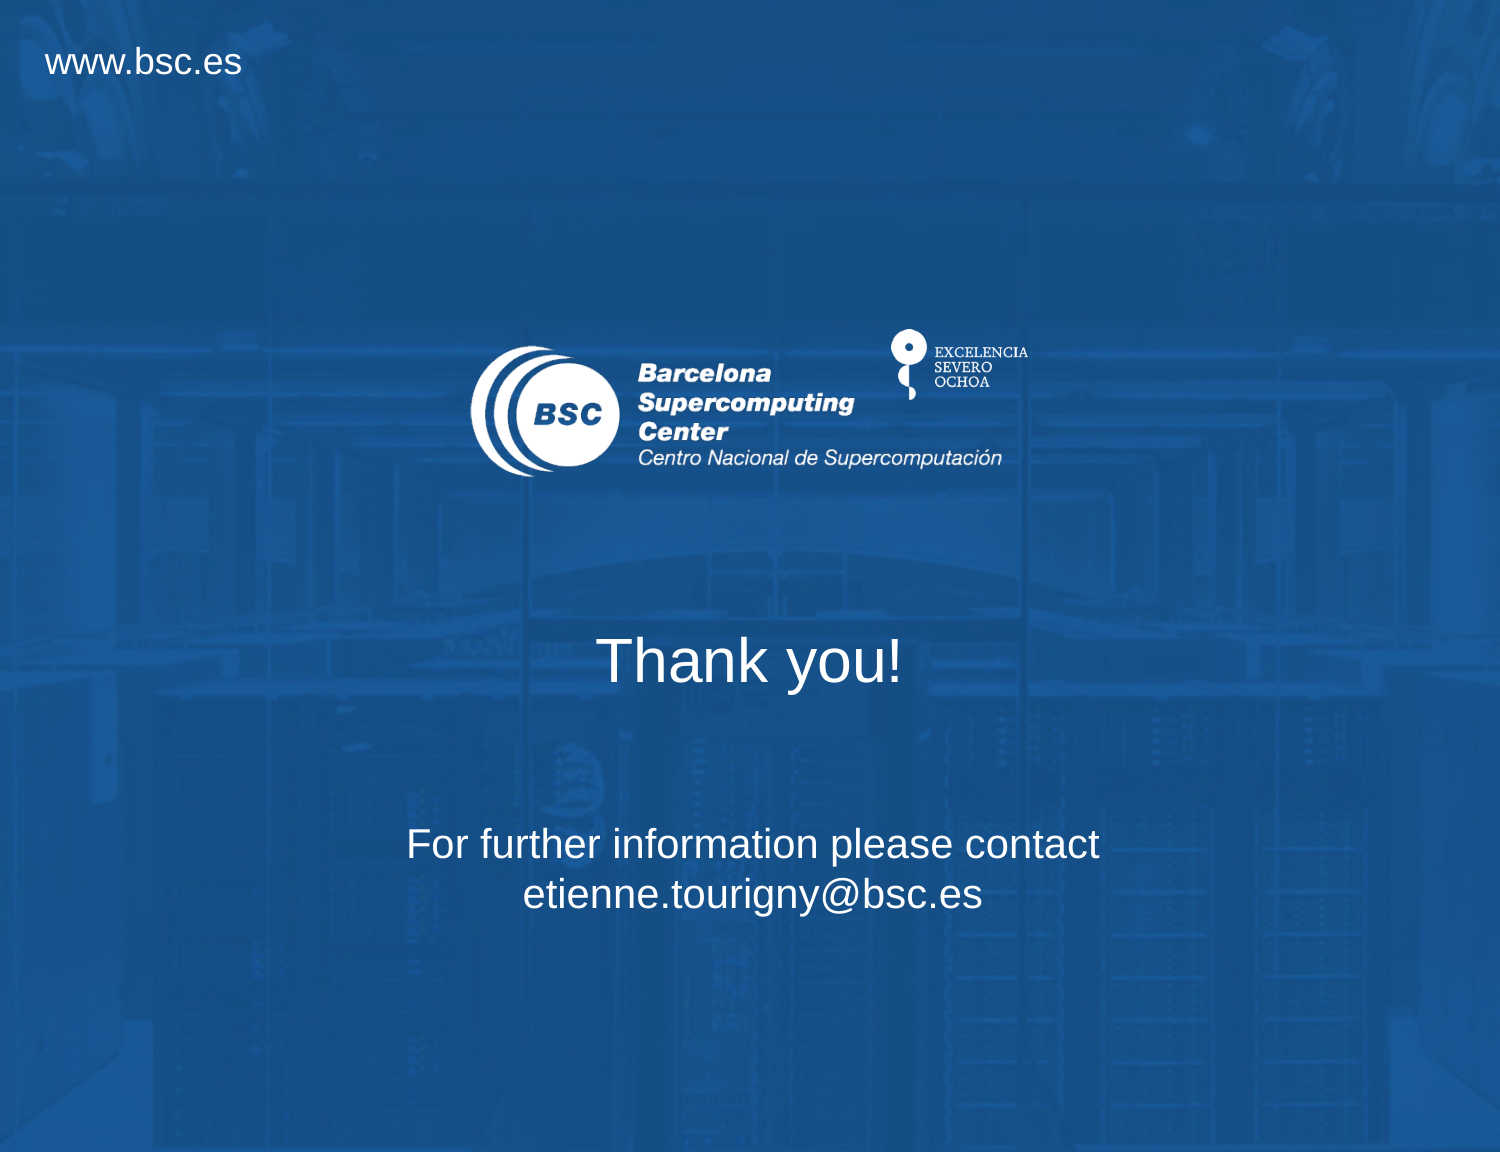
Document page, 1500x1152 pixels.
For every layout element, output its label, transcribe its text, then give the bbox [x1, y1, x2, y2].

text_box For further information please contact etienne.tourigny@bsc.es [221, 780, 1285, 953]
text_box Thank you! [224, 609, 1275, 719]
picture [0, 0, 1500, 1152]
